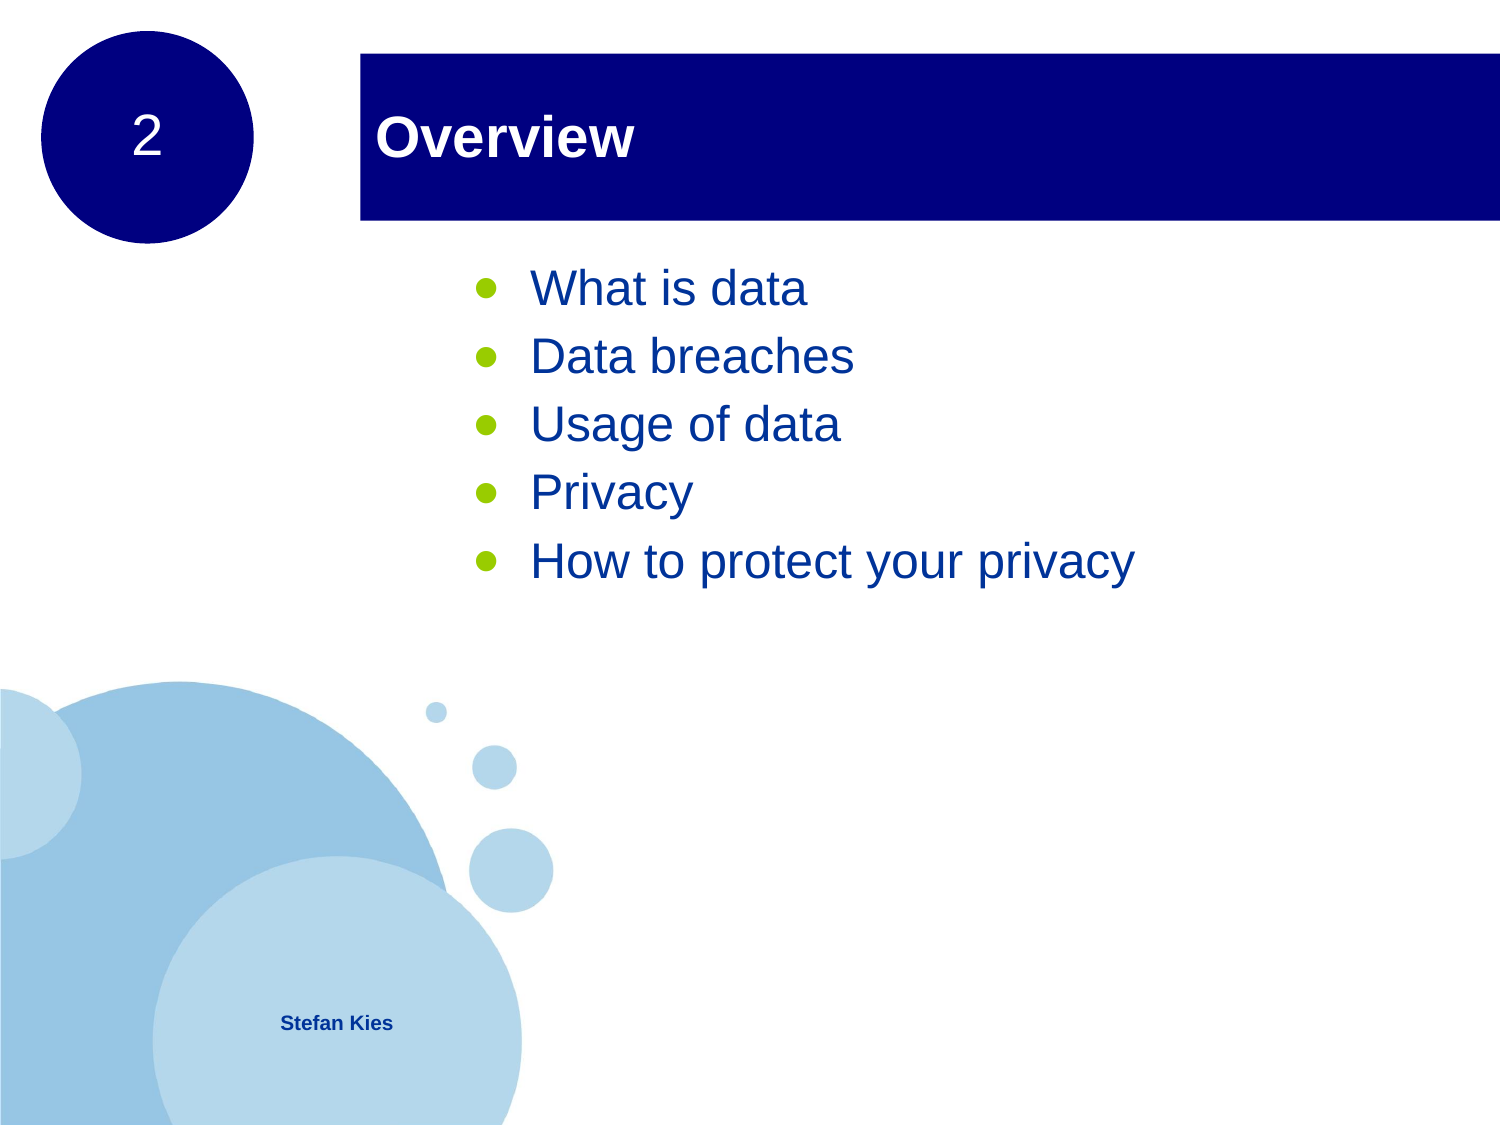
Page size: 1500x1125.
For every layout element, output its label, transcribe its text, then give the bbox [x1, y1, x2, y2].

picture [0, 638, 625, 1125]
list What is data Data breaches Usage of data Privacy How to protect your privacy [459, 252, 1471, 915]
title Overview [360, 53, 1500, 221]
